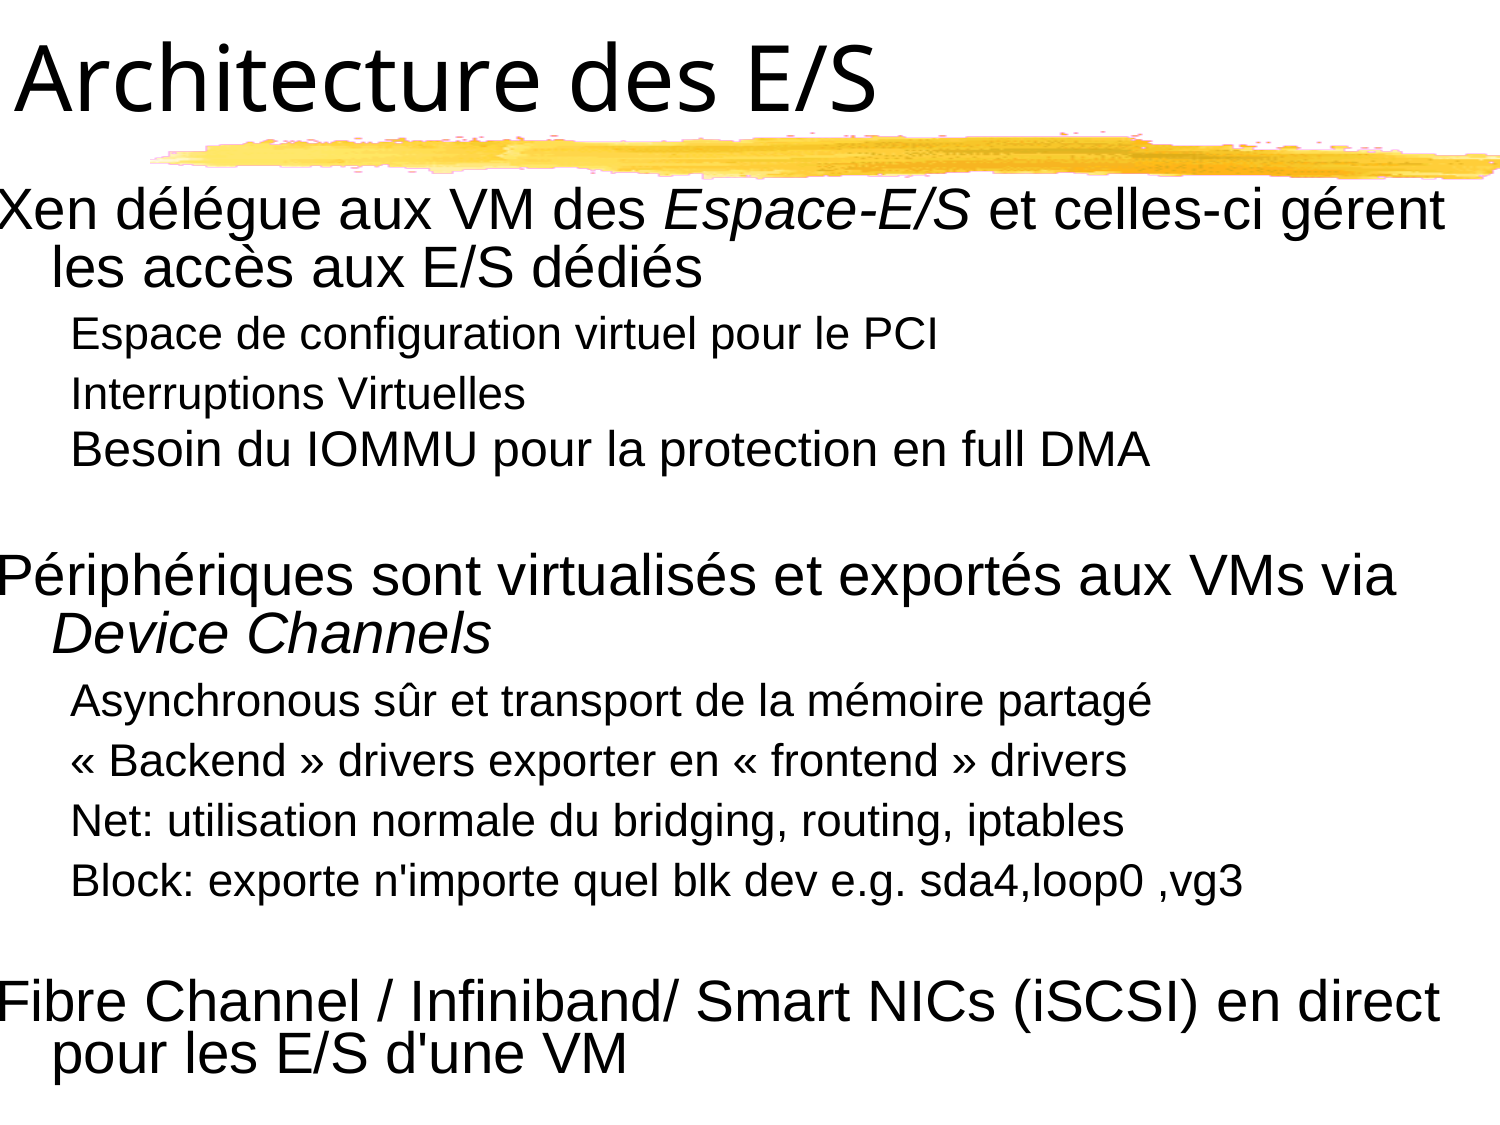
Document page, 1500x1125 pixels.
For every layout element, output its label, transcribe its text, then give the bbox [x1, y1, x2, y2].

list Xen délégue aux VM des Espace-E/S et celles-ci gérent les accès aux E/S dédiés Espace de configuration virtuel pour le PCI Interruptions Virtuelles Besoin du IOMMU pour la protection en full DMA Périphériques sont virtualisés et exportés aux VMs via Device Channels Asynchronous sûr et transport de la mémoire partagé « Backend » drivers exporter en « frontend » drivers Net: utilisation normale du bridging, routing, iptables Block: exporte n'importe quel blk dev e.g. sda4,loop0 ,vg3 Fibre Channel / Infiniband/ Smart NICs (iSCSI) en direct pour les E/S d'une VM [0, 175, 1500, 1097]
title Architecture des E/S [0, 0, 1500, 141]
picture [150, 141, 1500, 175]
